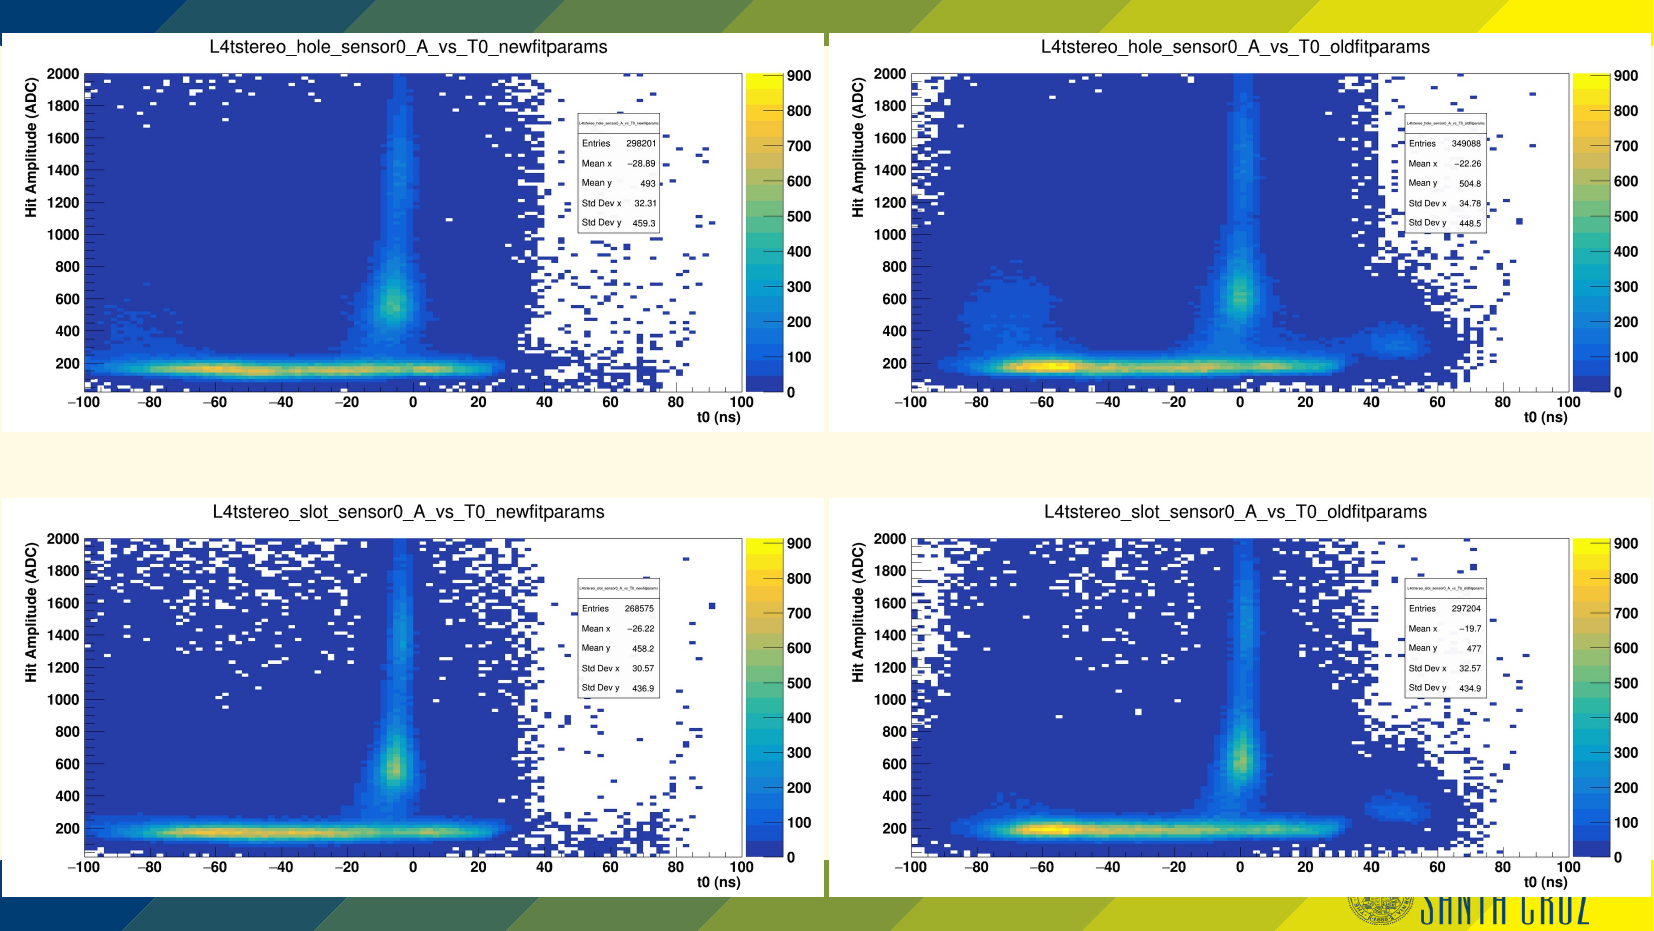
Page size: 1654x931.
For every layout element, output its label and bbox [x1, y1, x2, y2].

picture [2, 33, 824, 432]
picture [2, 498, 824, 897]
picture [829, 33, 1651, 432]
picture [829, 498, 1651, 925]
